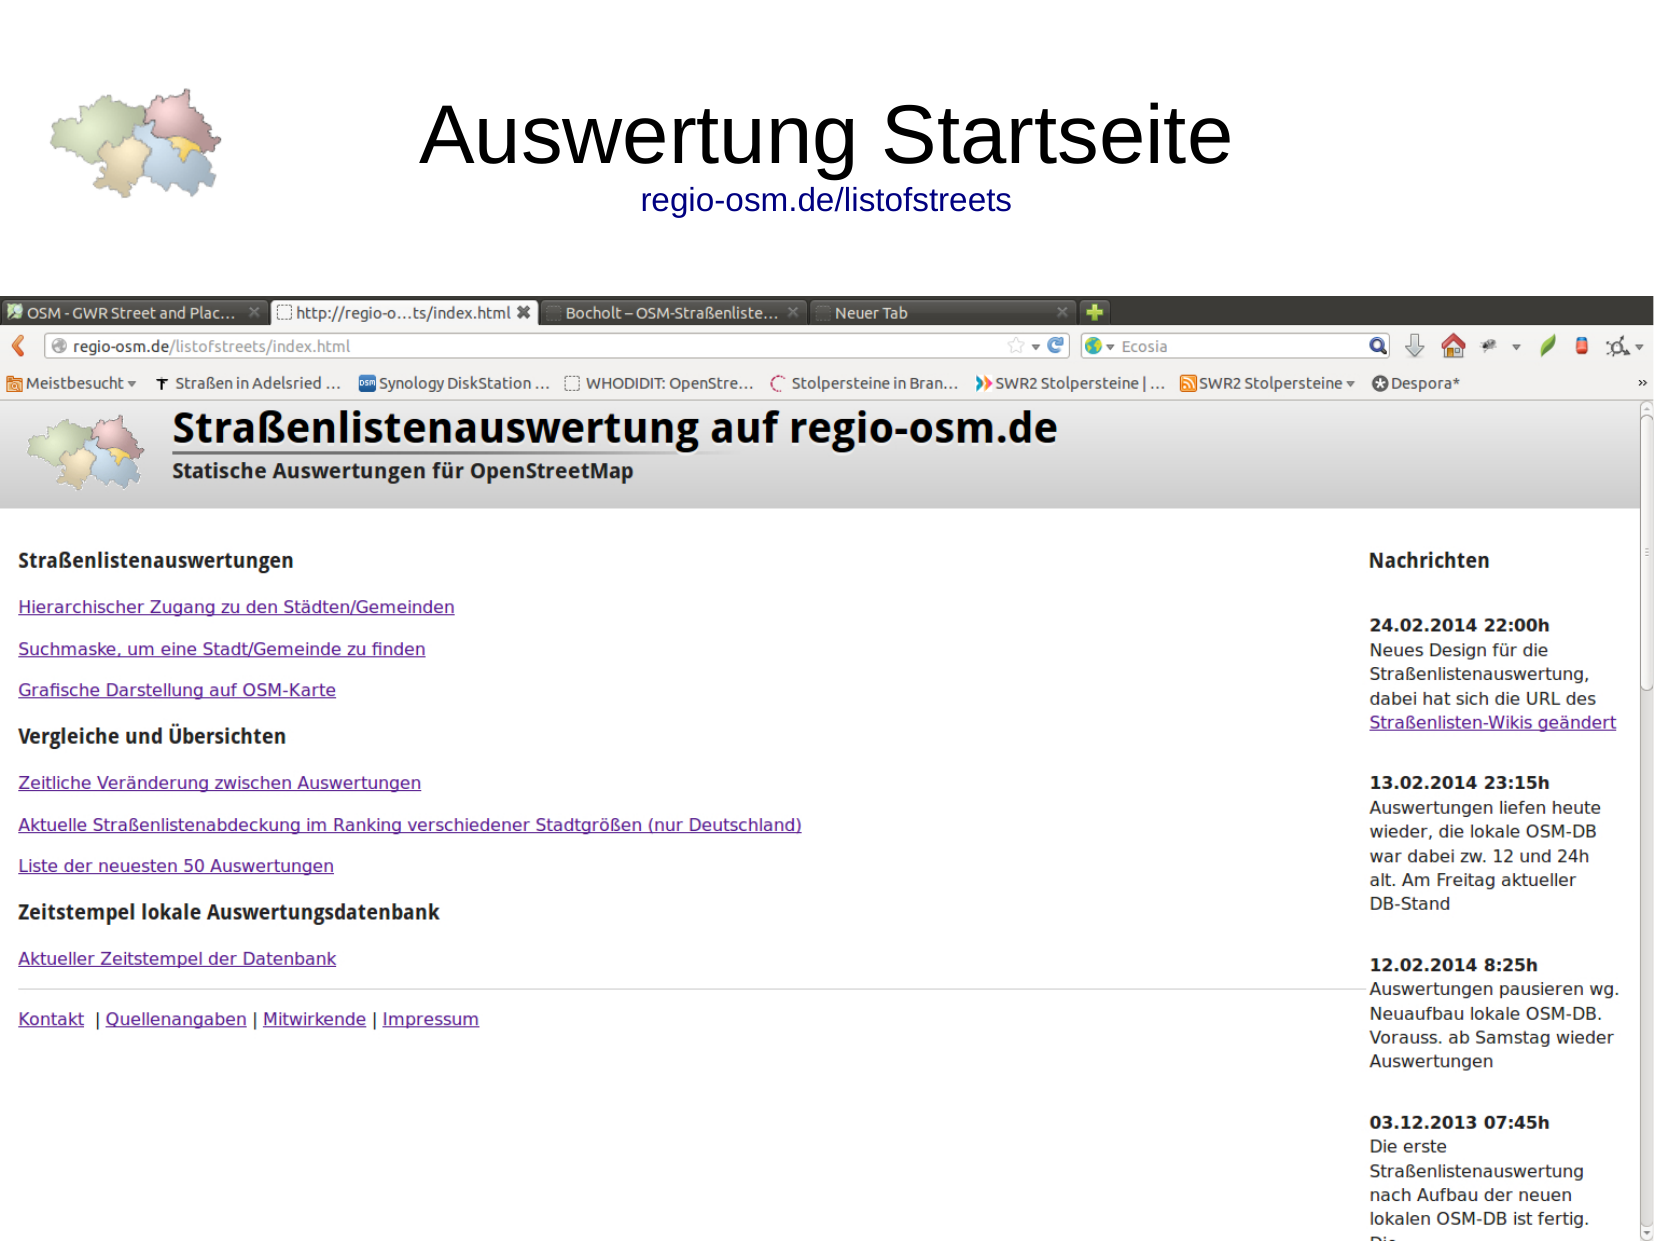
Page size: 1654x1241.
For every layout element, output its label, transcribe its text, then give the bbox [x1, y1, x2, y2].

picture [0, 296, 1654, 1241]
picture [11, 68, 250, 225]
title Auswertung Startseite regio-osm.de/listofstreets [82, 49, 1571, 257]
